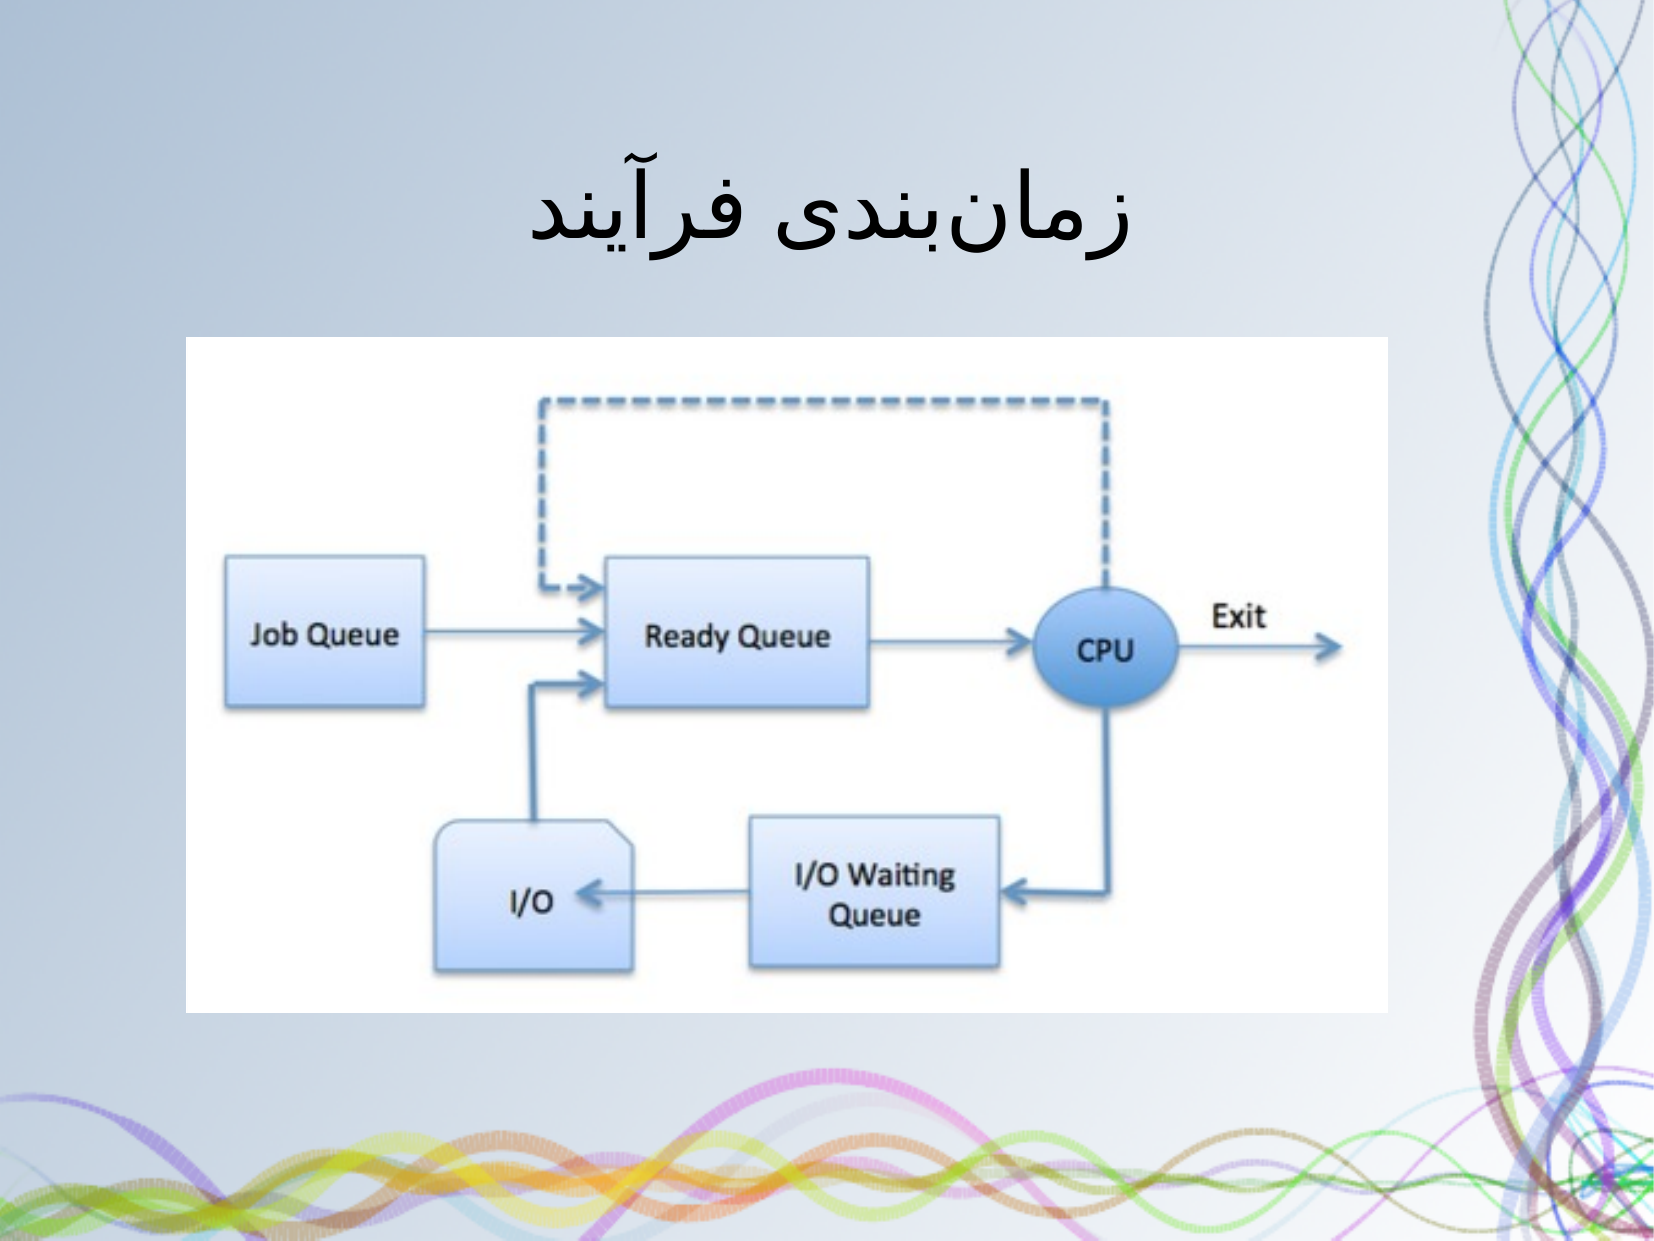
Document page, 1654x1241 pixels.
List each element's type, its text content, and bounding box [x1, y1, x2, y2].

title زمان‌بندی فرآیند [86, 112, 1576, 320]
picture [0, 0, 1654, 1241]
